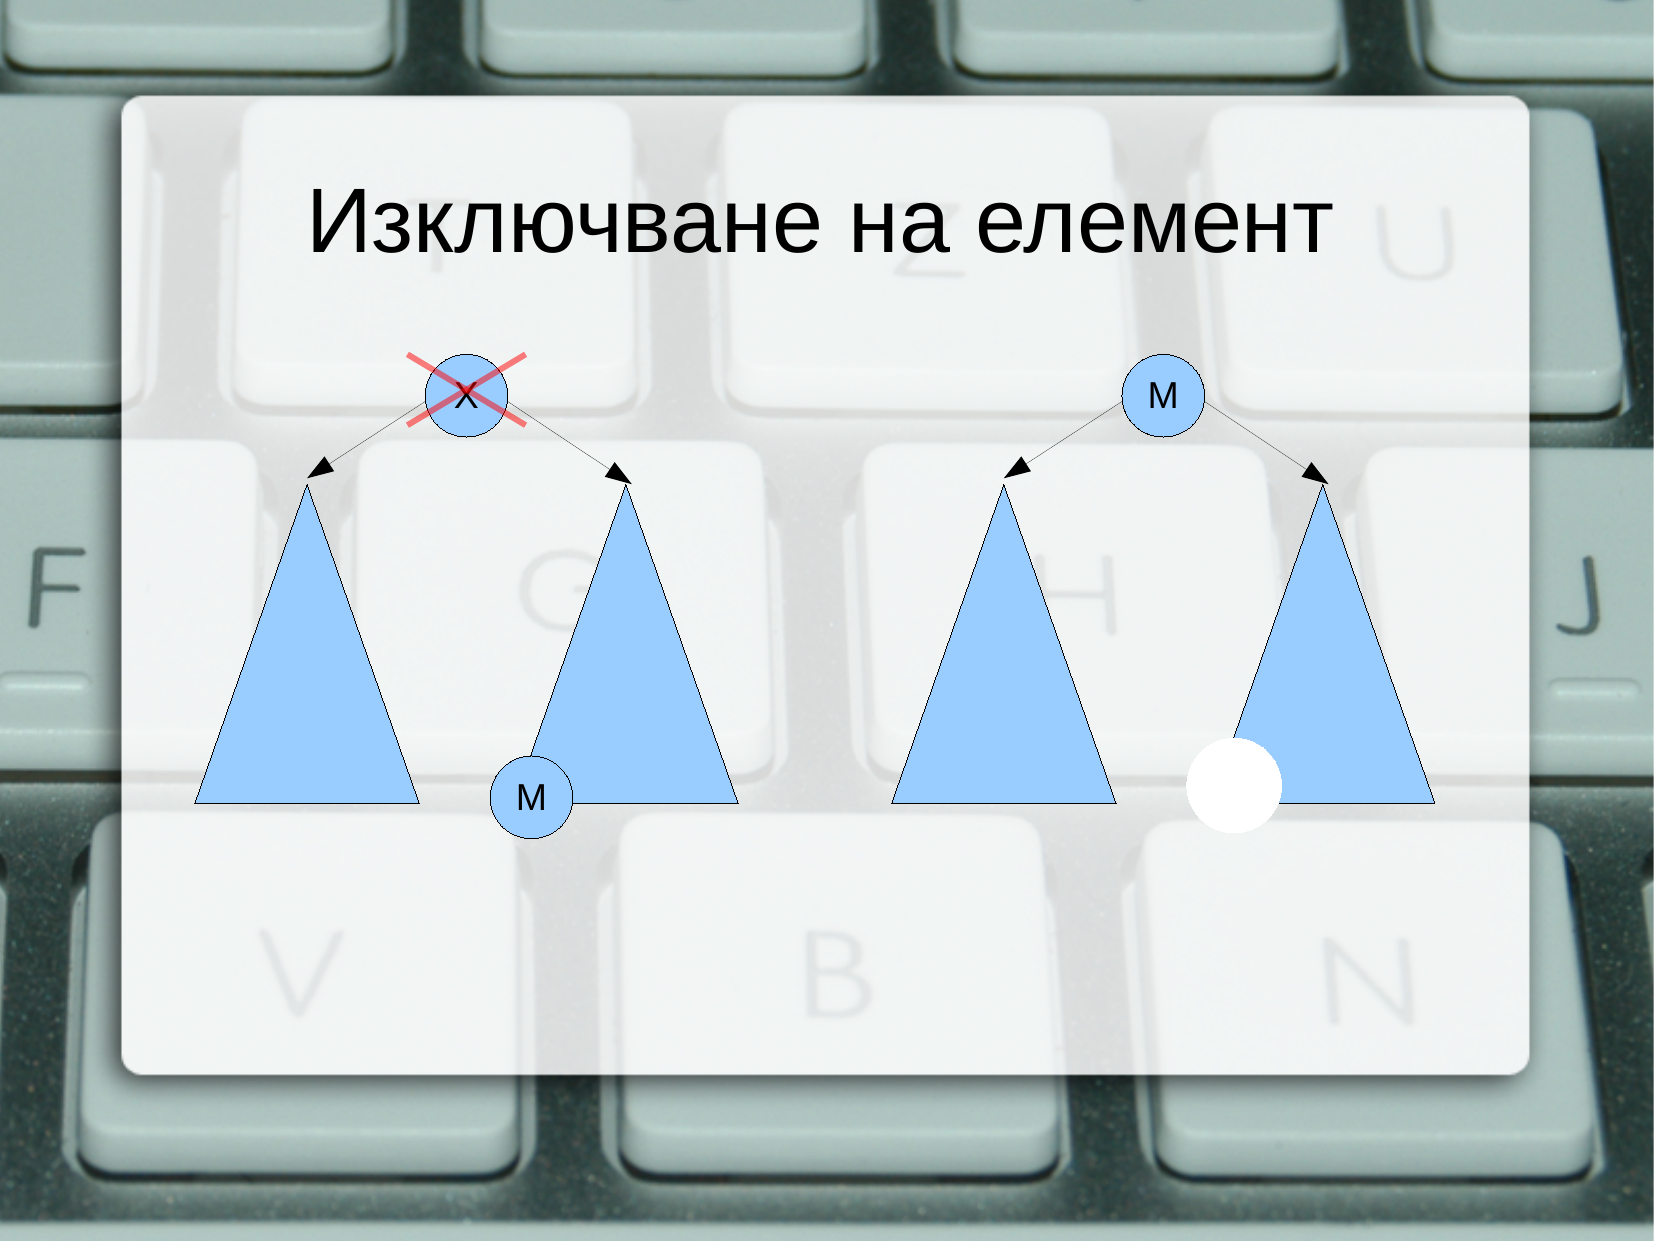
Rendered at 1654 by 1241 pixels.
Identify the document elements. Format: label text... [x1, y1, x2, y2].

text_box X [474, 373, 508, 409]
text_box [530, 484, 739, 804]
text_box X [425, 373, 459, 409]
text_box X [430, 395, 503, 438]
picture [0, 0, 1654, 1241]
text_box [1186, 484, 1435, 833]
title Изключване на елемент [135, 117, 1506, 325]
text_box M [1121, 354, 1205, 438]
text_box [891, 484, 1117, 804]
text_box X [436, 354, 497, 386]
text_box M [490, 755, 573, 839]
text_box [194, 484, 420, 804]
